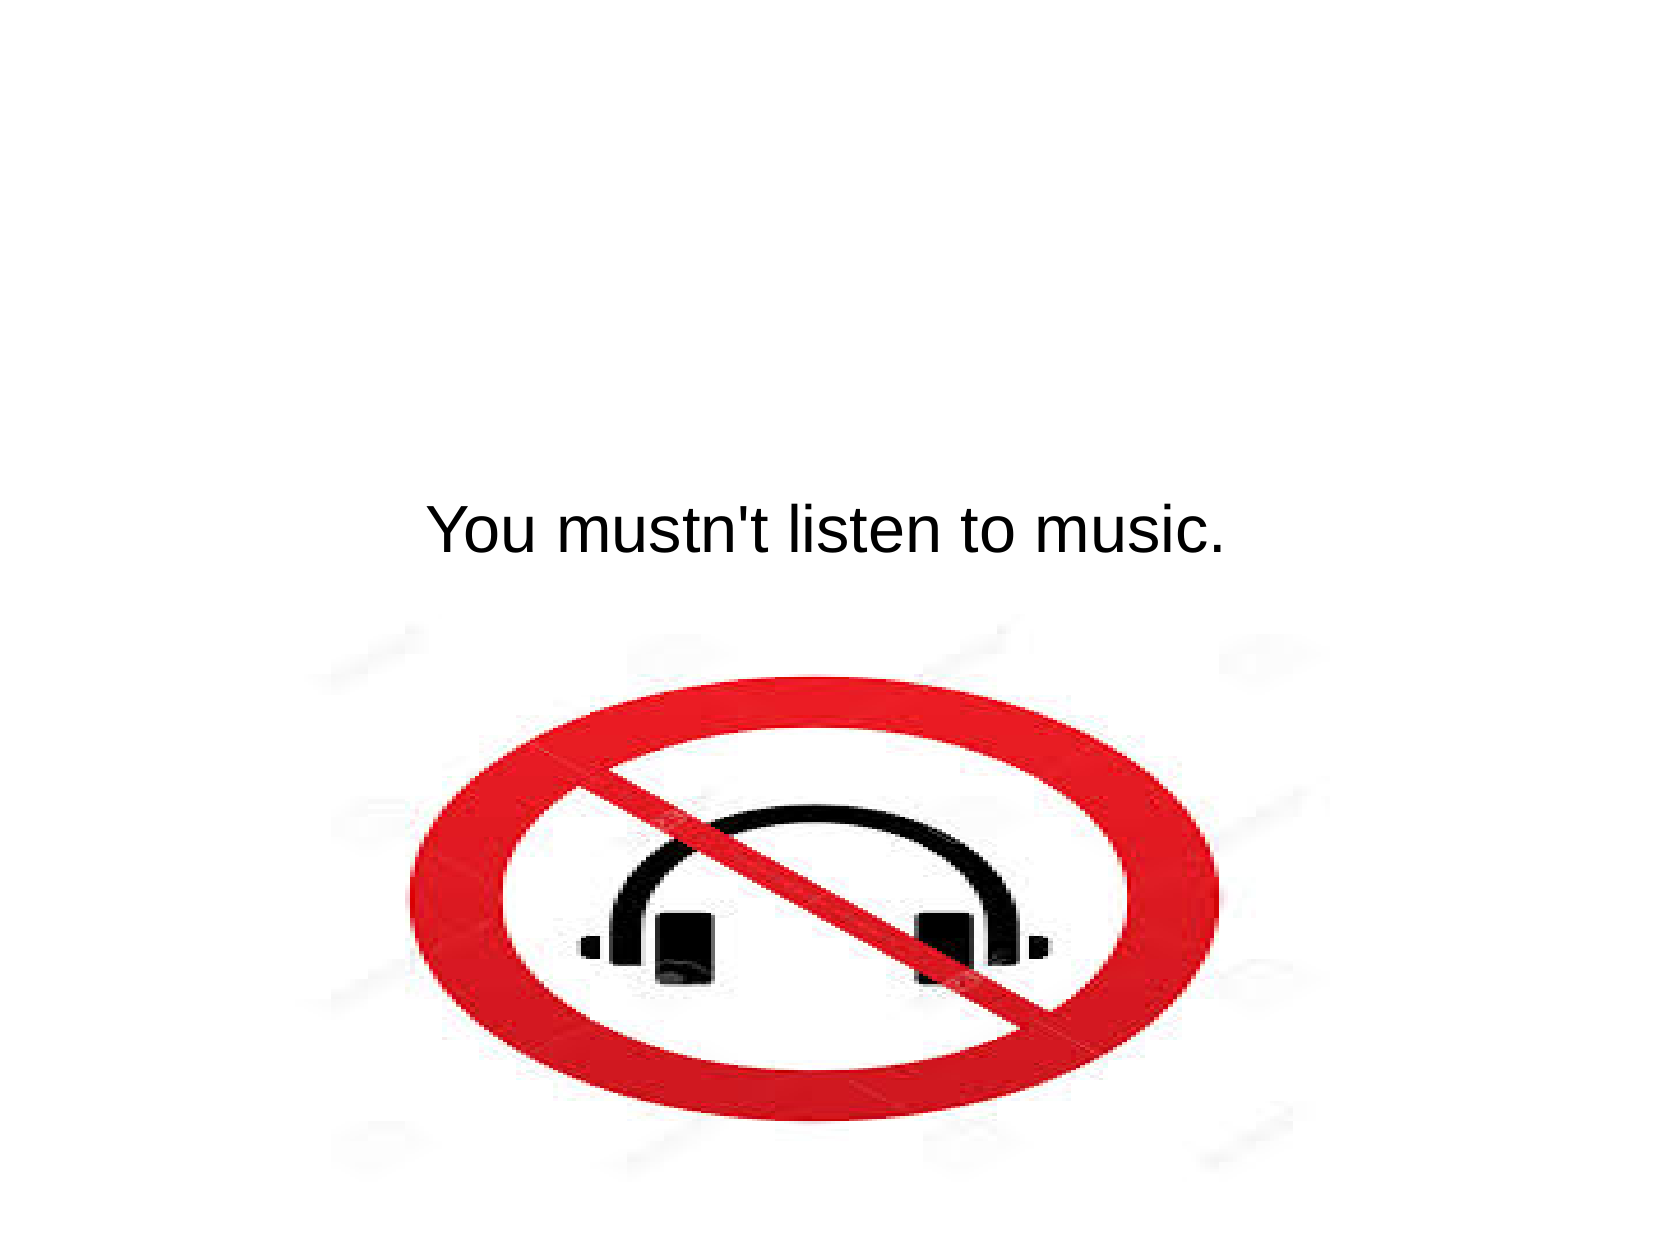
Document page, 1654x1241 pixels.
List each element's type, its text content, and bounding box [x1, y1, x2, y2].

picture [295, 614, 1335, 1185]
subtitle You mustn't listen to music. [82, 49, 1571, 1010]
